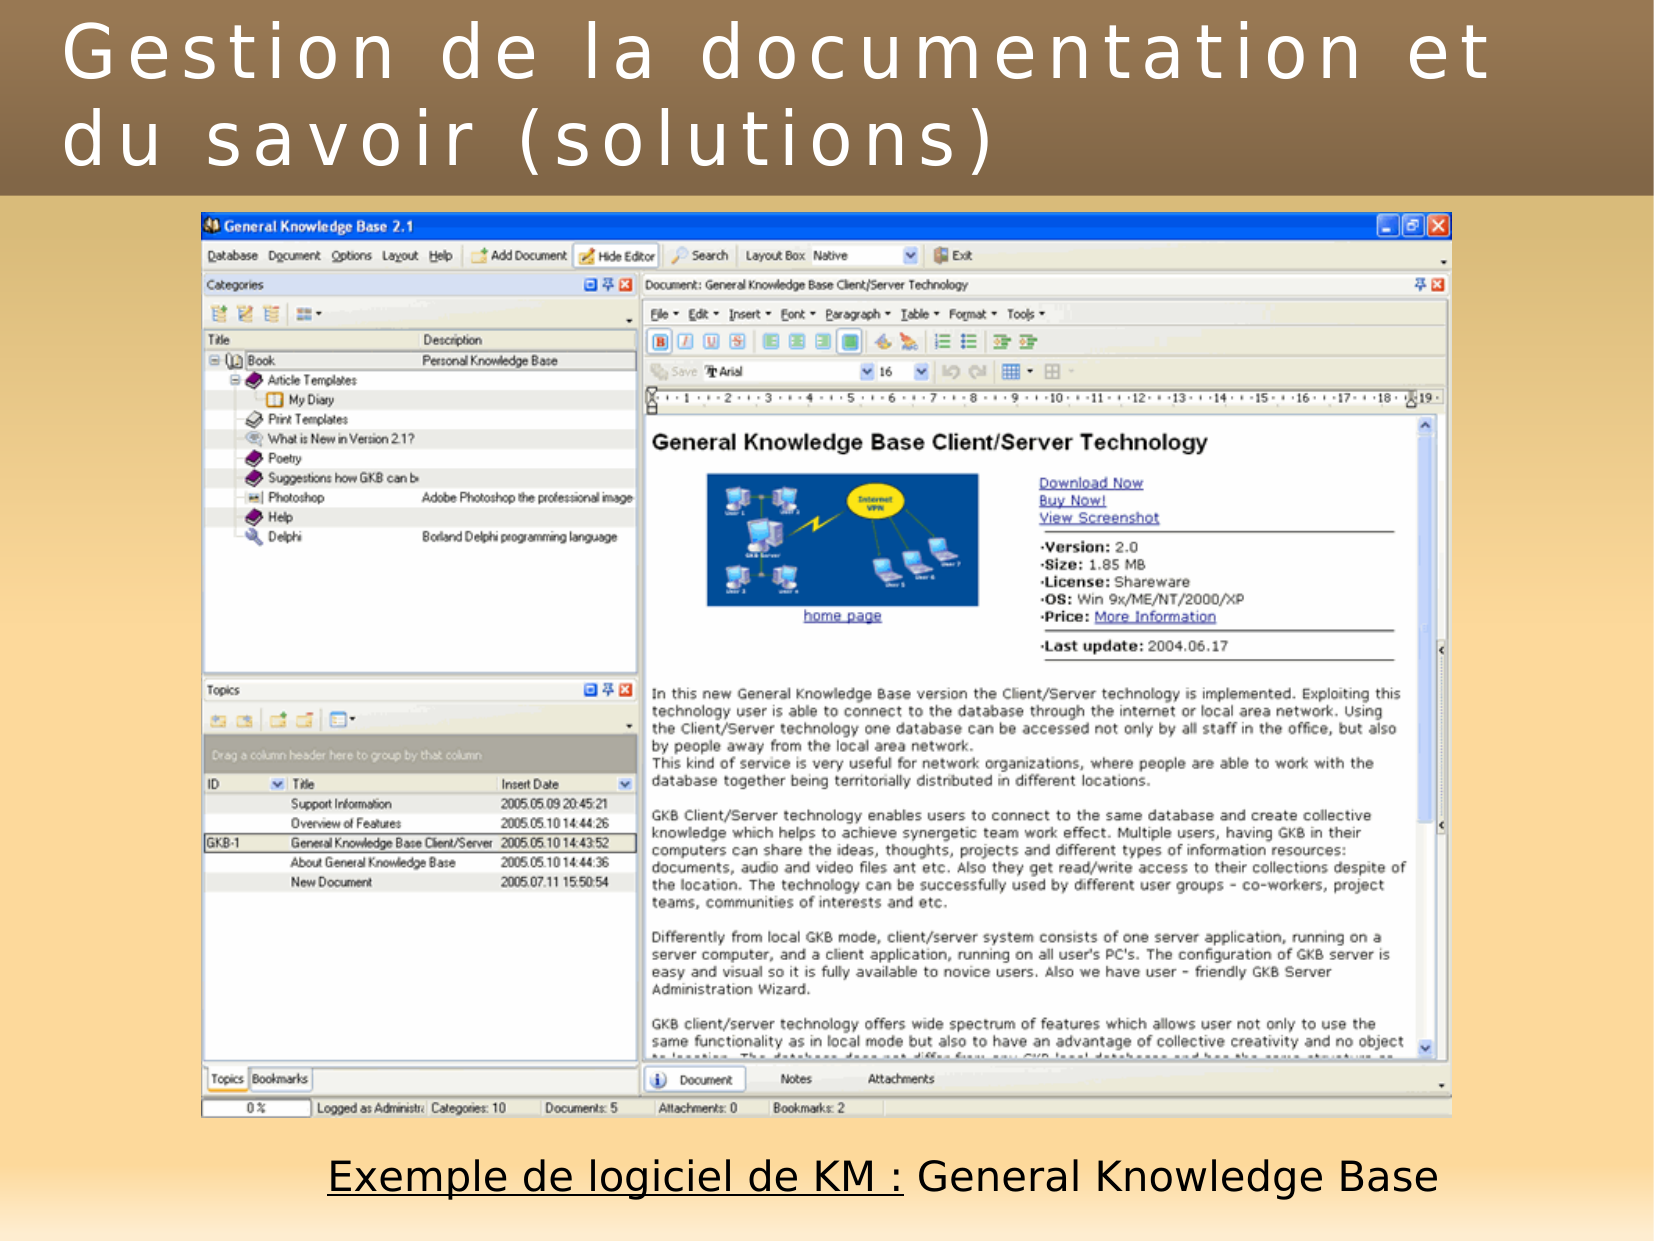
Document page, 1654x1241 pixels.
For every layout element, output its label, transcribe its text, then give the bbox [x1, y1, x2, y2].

picture [0, 0, 1654, 1241]
text_box Exemple de logiciel de KM : General Knowledge Base [312, 1144, 1455, 1209]
title Gestion de la documentation et du savoir (solutions) [61, 8, 1598, 184]
